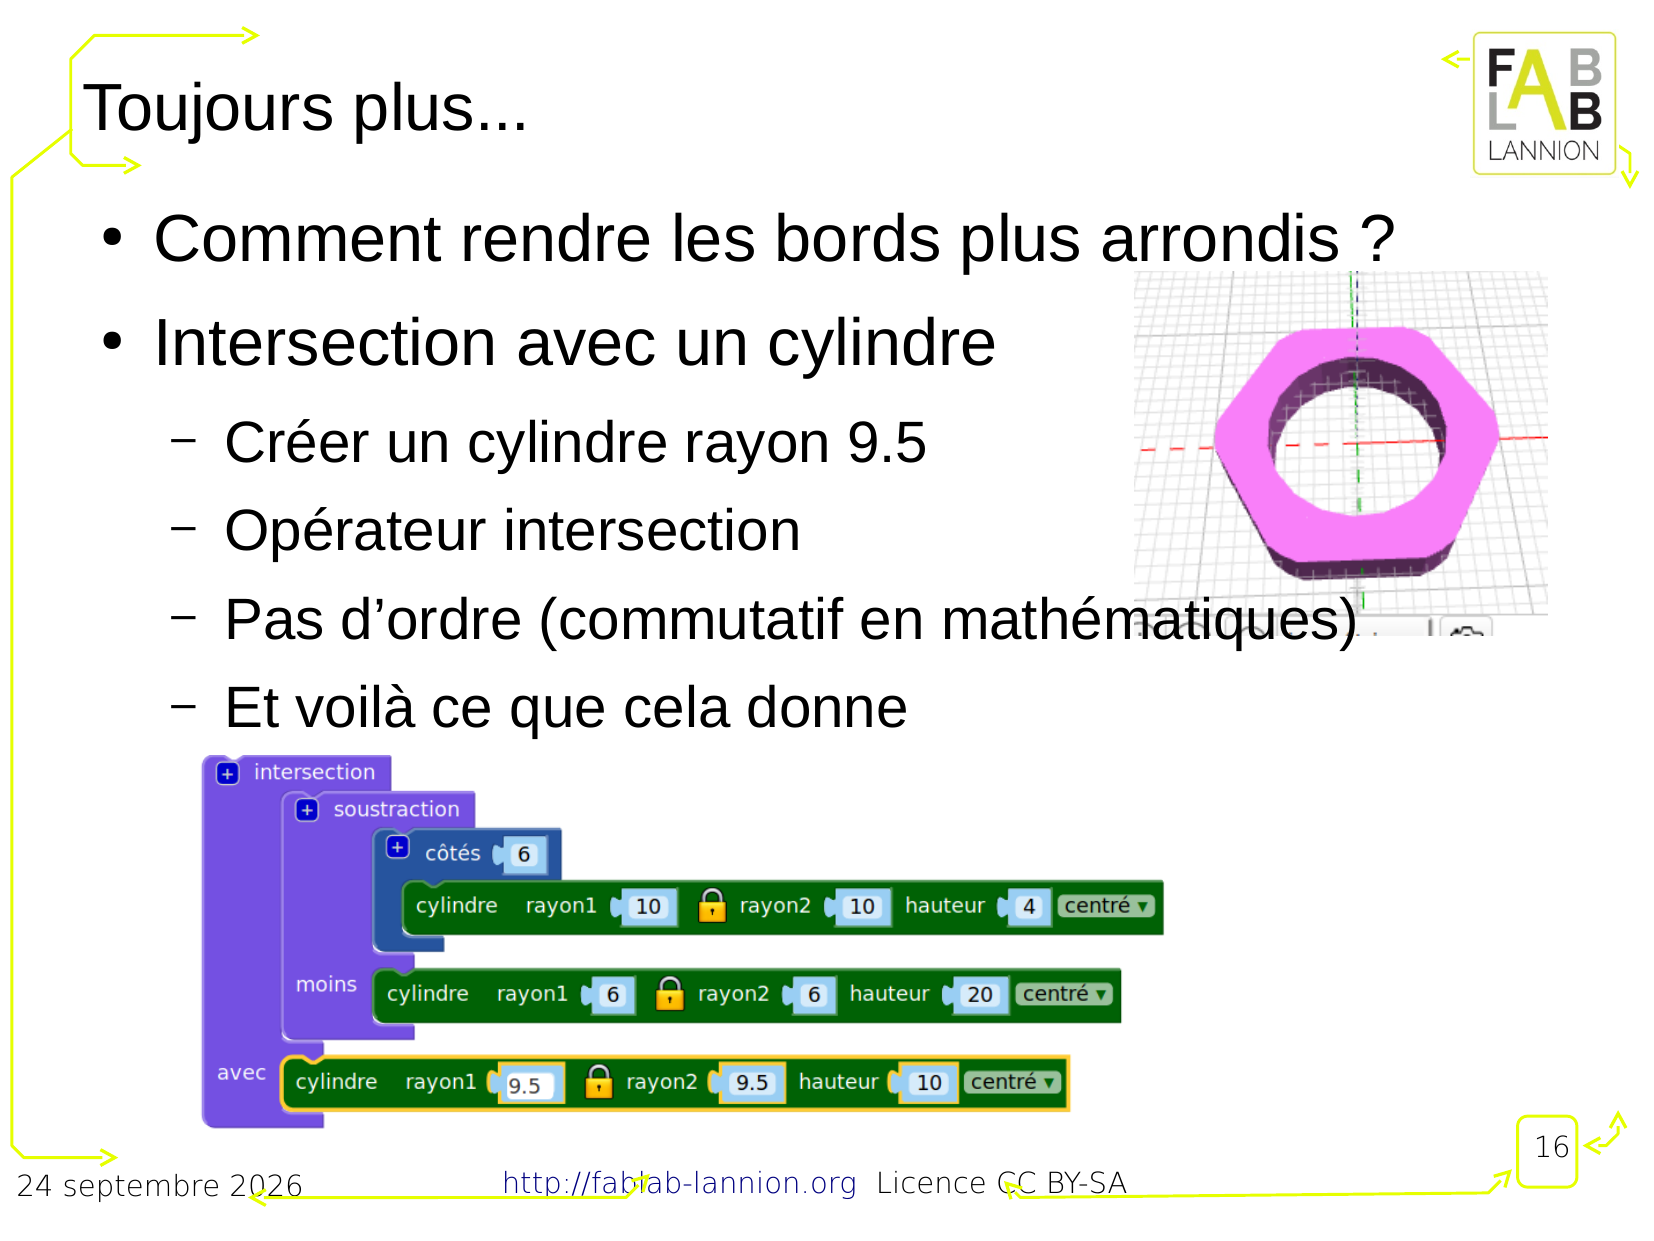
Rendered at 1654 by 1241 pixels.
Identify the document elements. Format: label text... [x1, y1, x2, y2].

picture [188, 755, 1193, 1169]
list Comment rendre les bords plus arrondis ? Intersection avec un cylindre Créer un cylindre rayon 9.5 Opérateur intersection Pas d’ordre (commutatif en mathématiques) Et voilà ce que cela donne [82, 200, 1571, 921]
picture [1470, 29, 1619, 178]
title Toujours plus... [82, 49, 1441, 166]
